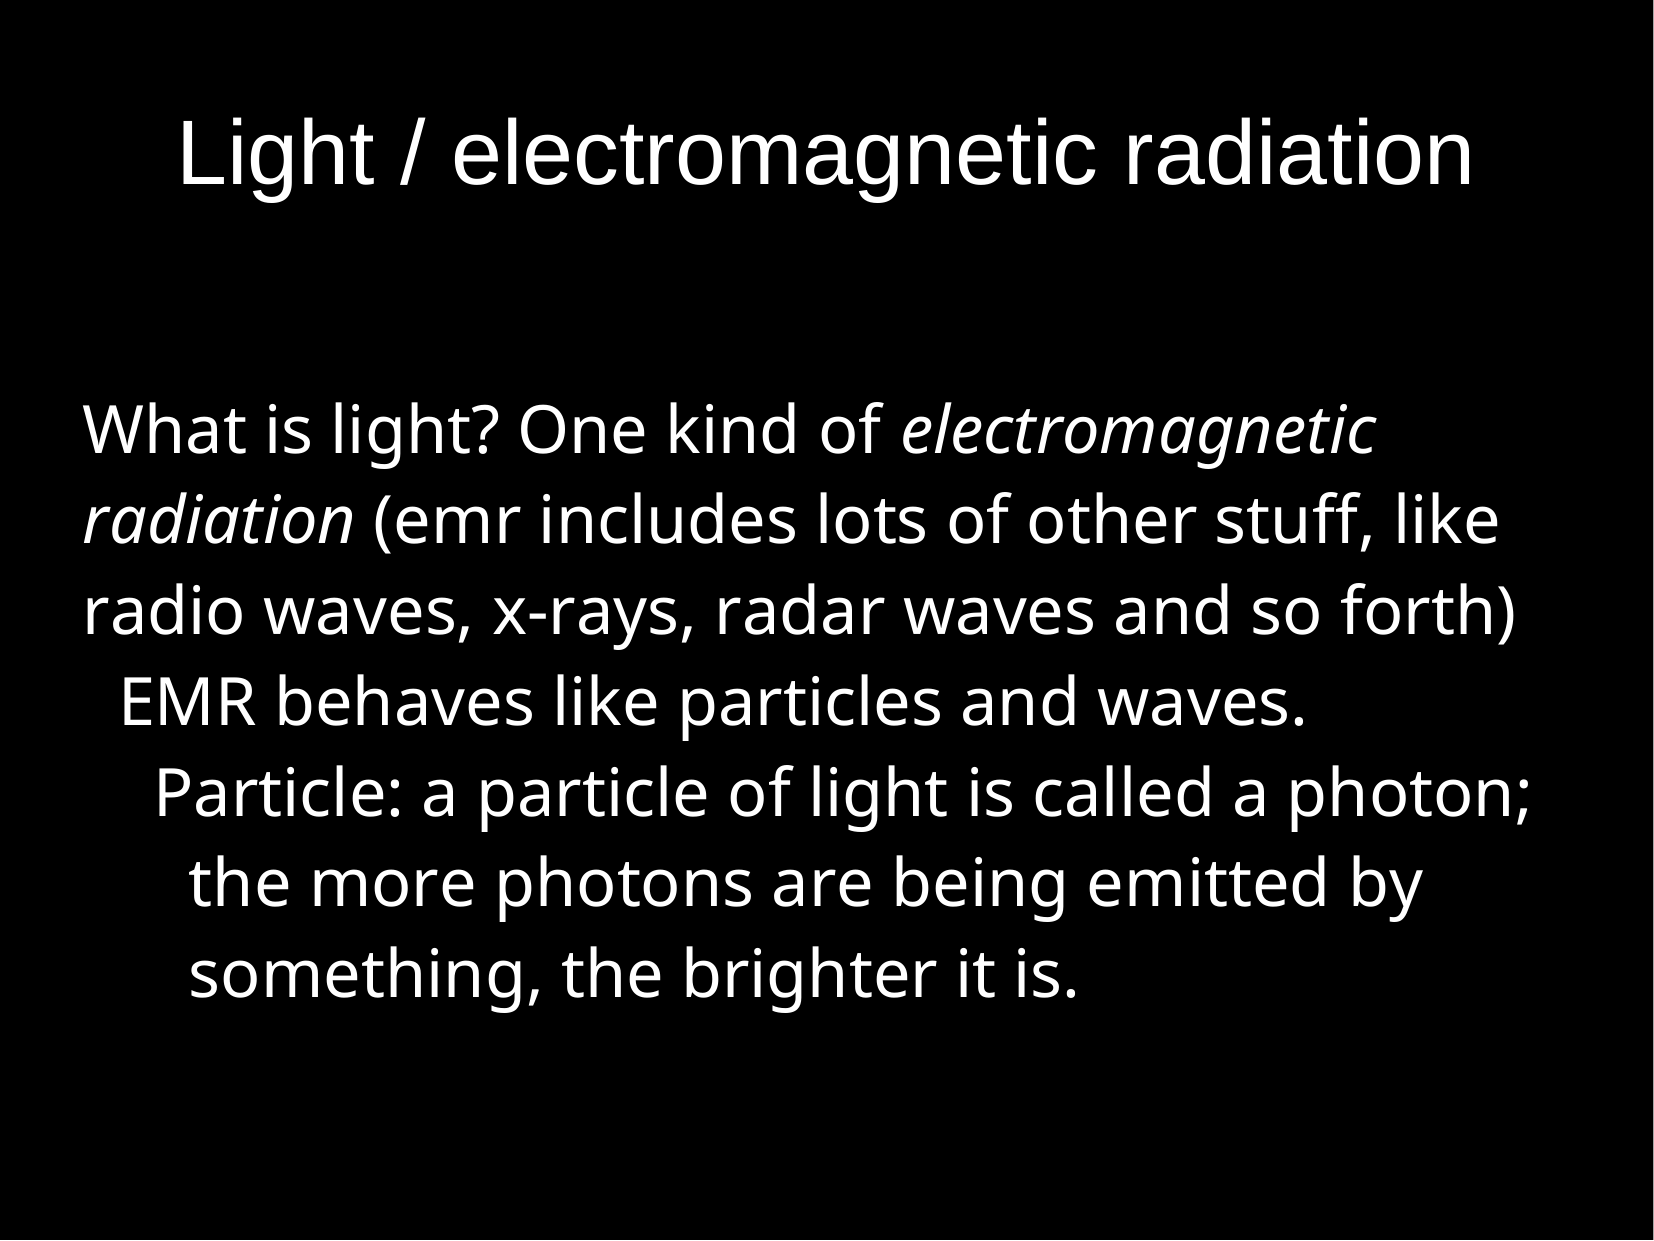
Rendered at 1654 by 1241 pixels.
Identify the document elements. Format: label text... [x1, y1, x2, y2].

subtitle What is light? One kind of electromagnetic radiation (emr includes lots of other stuff, like radio waves, x-rays, radar waves and so forth) EMR behaves like particles and waves. Particle: a particle of light is called a photon; the more photons are being emitted by something, the brighter it is. [82, 290, 1571, 1109]
title Light / electromagnetic radiation [82, 49, 1571, 257]
